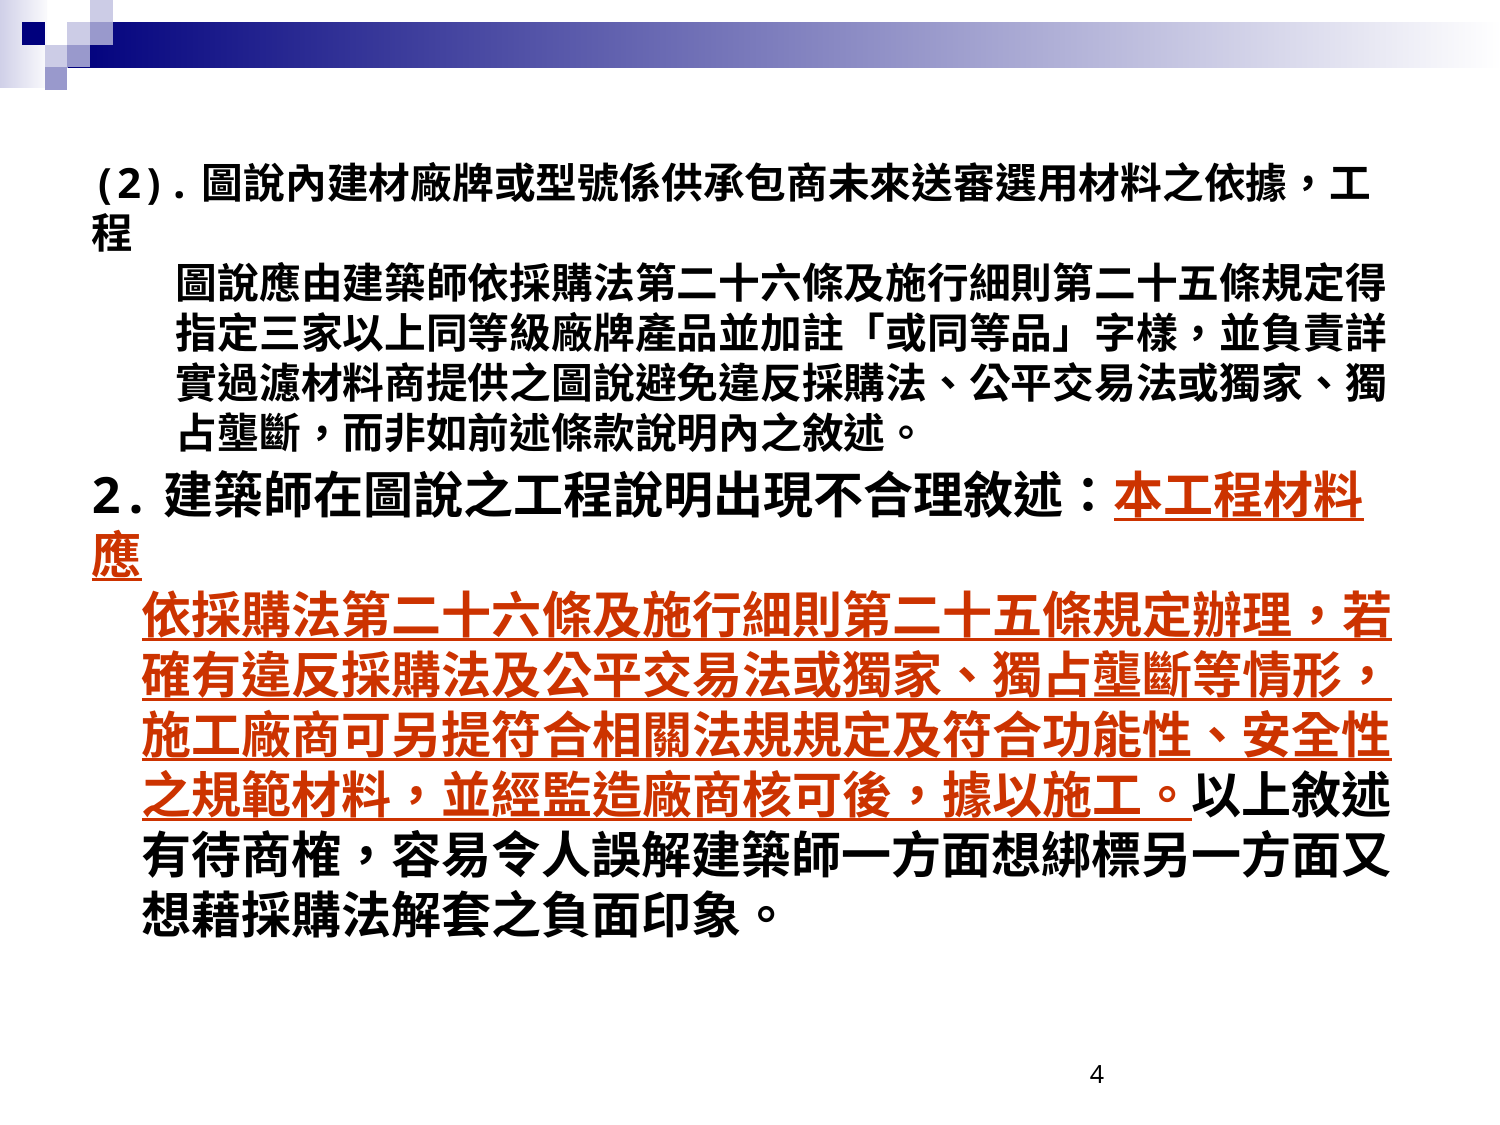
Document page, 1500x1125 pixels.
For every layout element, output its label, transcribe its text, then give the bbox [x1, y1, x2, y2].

text_box [1074, 1025, 1426, 1101]
text_box (2).圖說內建材廠牌或型號係供承包商未來送審選用材料之依據，工程 圖說應由建築師依採購法第二十六條及施行細則第二十五條規定得 指定三家以上同等級廠牌產品並加註「或同等品」字樣，並負責詳 實過濾材料商提供之圖說避免違反採購法、公平交易法或獨家、獨 占壟斷，而非如前述條款說明內之敘述。 [77, 149, 1423, 456]
text_box 2.建築師在圖說之工程說明出現不合理敘述：本工程材料應 依採購法第二十六條及施行細則第二十五條規定辦理，若 確有違反採購法及公平交易法或獨家、獨占壟斷等情形， 施工廠商可另提符合相關法規規定及符合功能性、安全性 之規範材料，並經監造廠商核可後，據以施工。以上敘述 有待商榷，容易令人誤解建築師一方面想綁標另一方面又 想藉採購法解套之負面印象。 [77, 456, 1423, 951]
